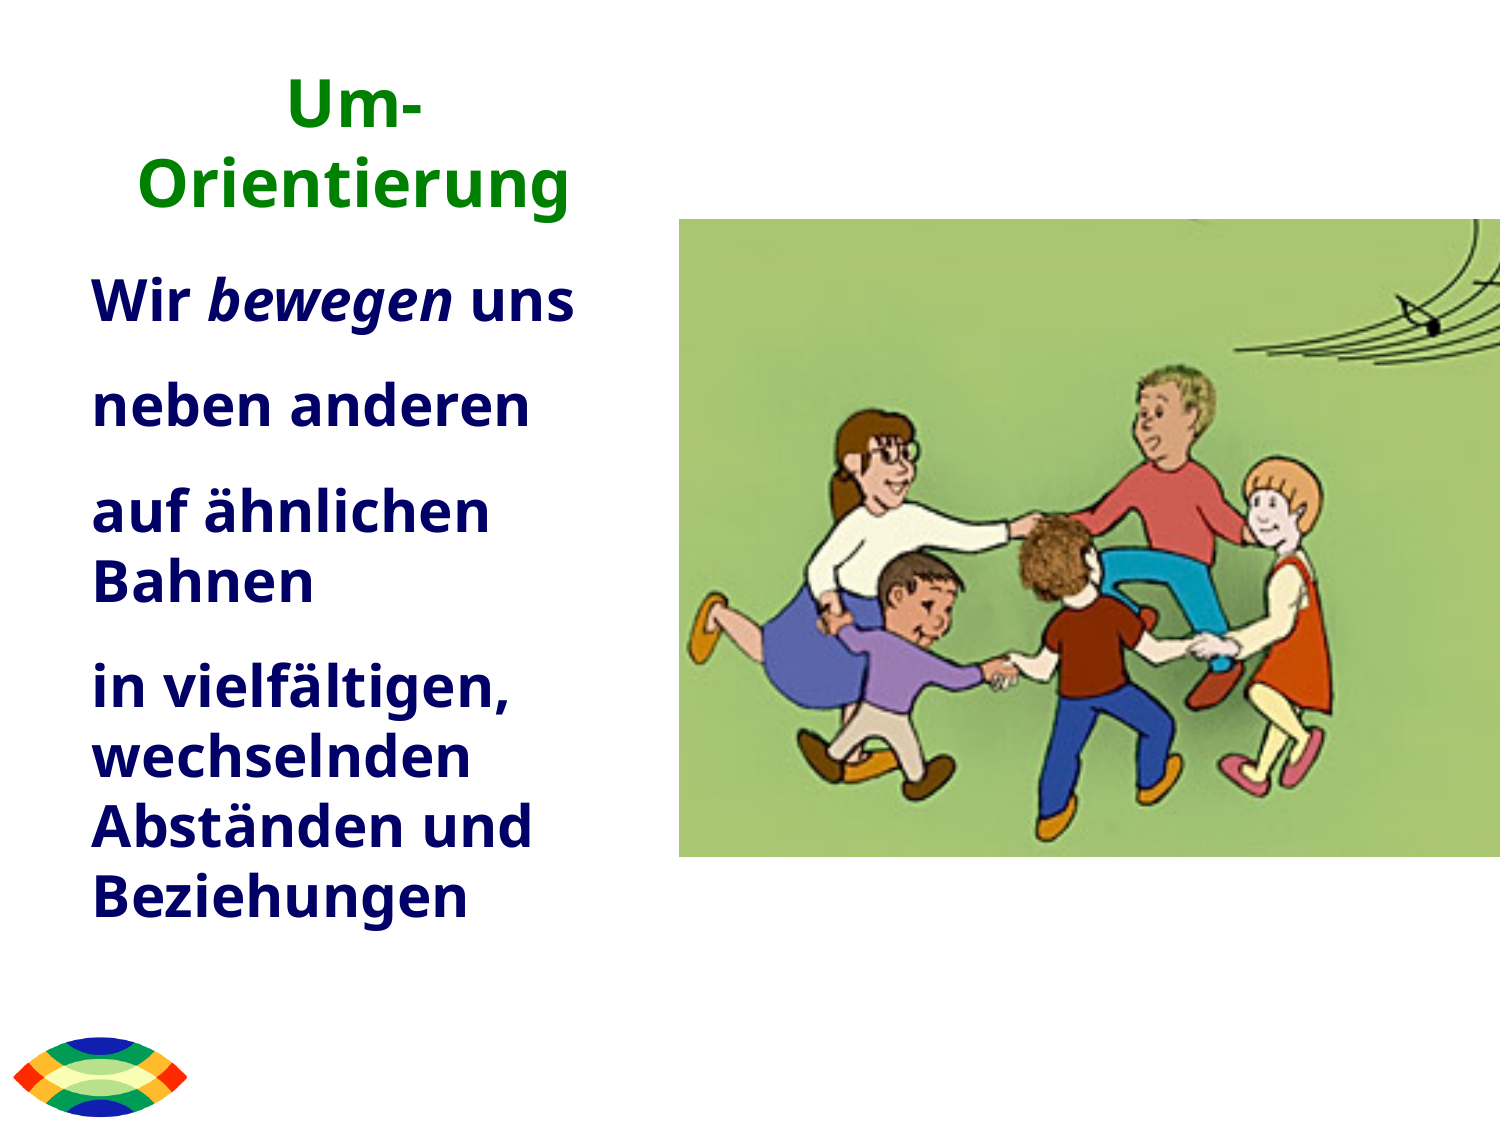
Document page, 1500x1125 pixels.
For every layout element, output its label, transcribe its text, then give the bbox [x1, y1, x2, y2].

picture [679, 219, 1500, 857]
picture [5, 1024, 195, 1125]
text_box Um-Orientierung [65, 53, 644, 149]
text_box Wir bewegen uns neben anderen auf ähnlichen Bahnen in vielfältigen, wechselnden Abständen und Beziehungen [76, 255, 597, 937]
